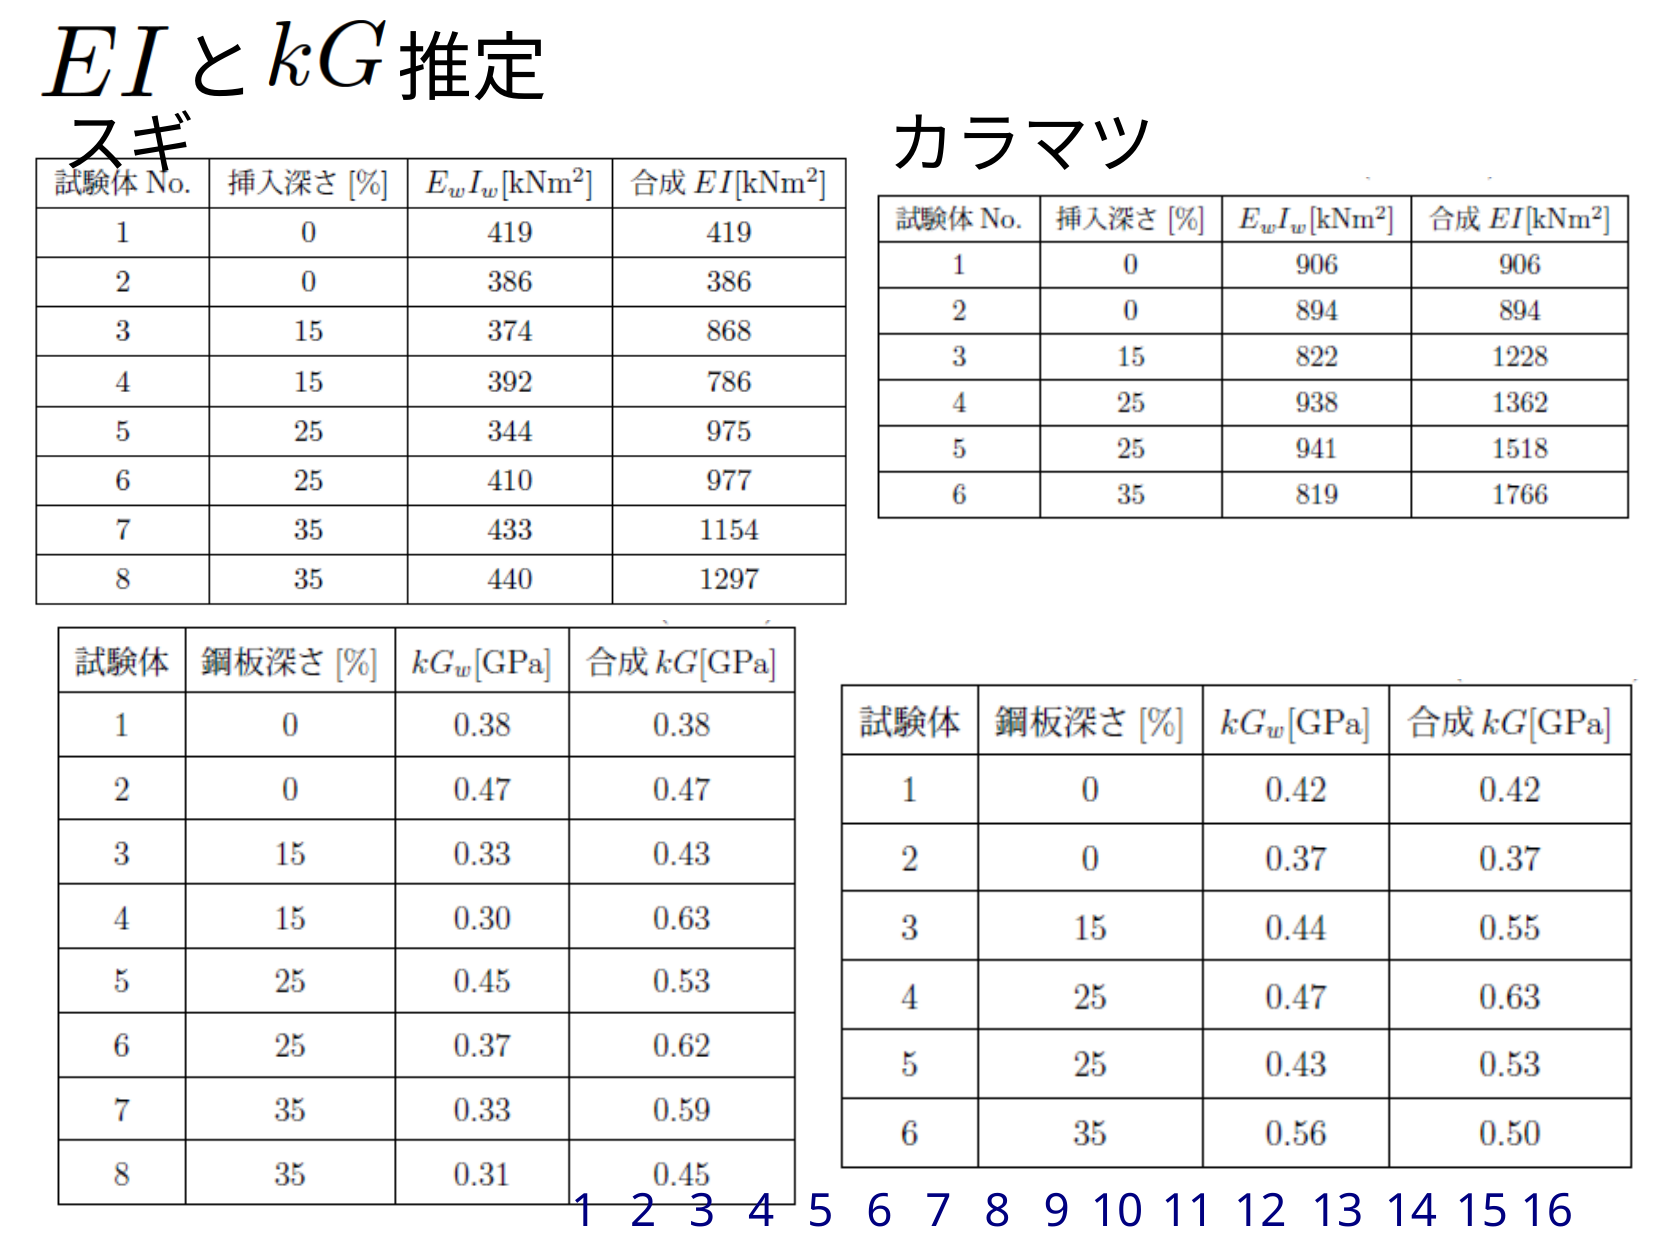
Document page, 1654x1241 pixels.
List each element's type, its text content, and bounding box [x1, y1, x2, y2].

text_box 15 [1452, 1175, 1515, 1238]
text_box カラマツ [885, 88, 1211, 178]
picture [29, 5, 177, 113]
text_box と の推定 [177, 5, 680, 106]
text_box 4 [745, 1175, 804, 1238]
picture [31, 147, 1646, 1211]
text_box 6 [863, 1175, 922, 1238]
text_box 1 [568, 1175, 628, 1238]
text_box 5 [804, 1175, 863, 1238]
picture [826, 679, 1648, 1188]
text_box 12 [1231, 1175, 1294, 1238]
text_box 13 [1308, 1175, 1371, 1238]
text_box 7 [922, 1175, 981, 1238]
text_box 3 [686, 1175, 745, 1238]
text_box 16 [1517, 1175, 1580, 1238]
picture [259, 11, 400, 101]
text_box 14 [1381, 1175, 1444, 1238]
text_box 10 [1087, 1175, 1158, 1238]
text_box 8 [981, 1175, 1040, 1238]
text_box 11 [1158, 1175, 1231, 1238]
text_box スギ [59, 88, 266, 178]
text_box 2 [628, 1175, 686, 1238]
text_box 9 [1040, 1175, 1087, 1238]
